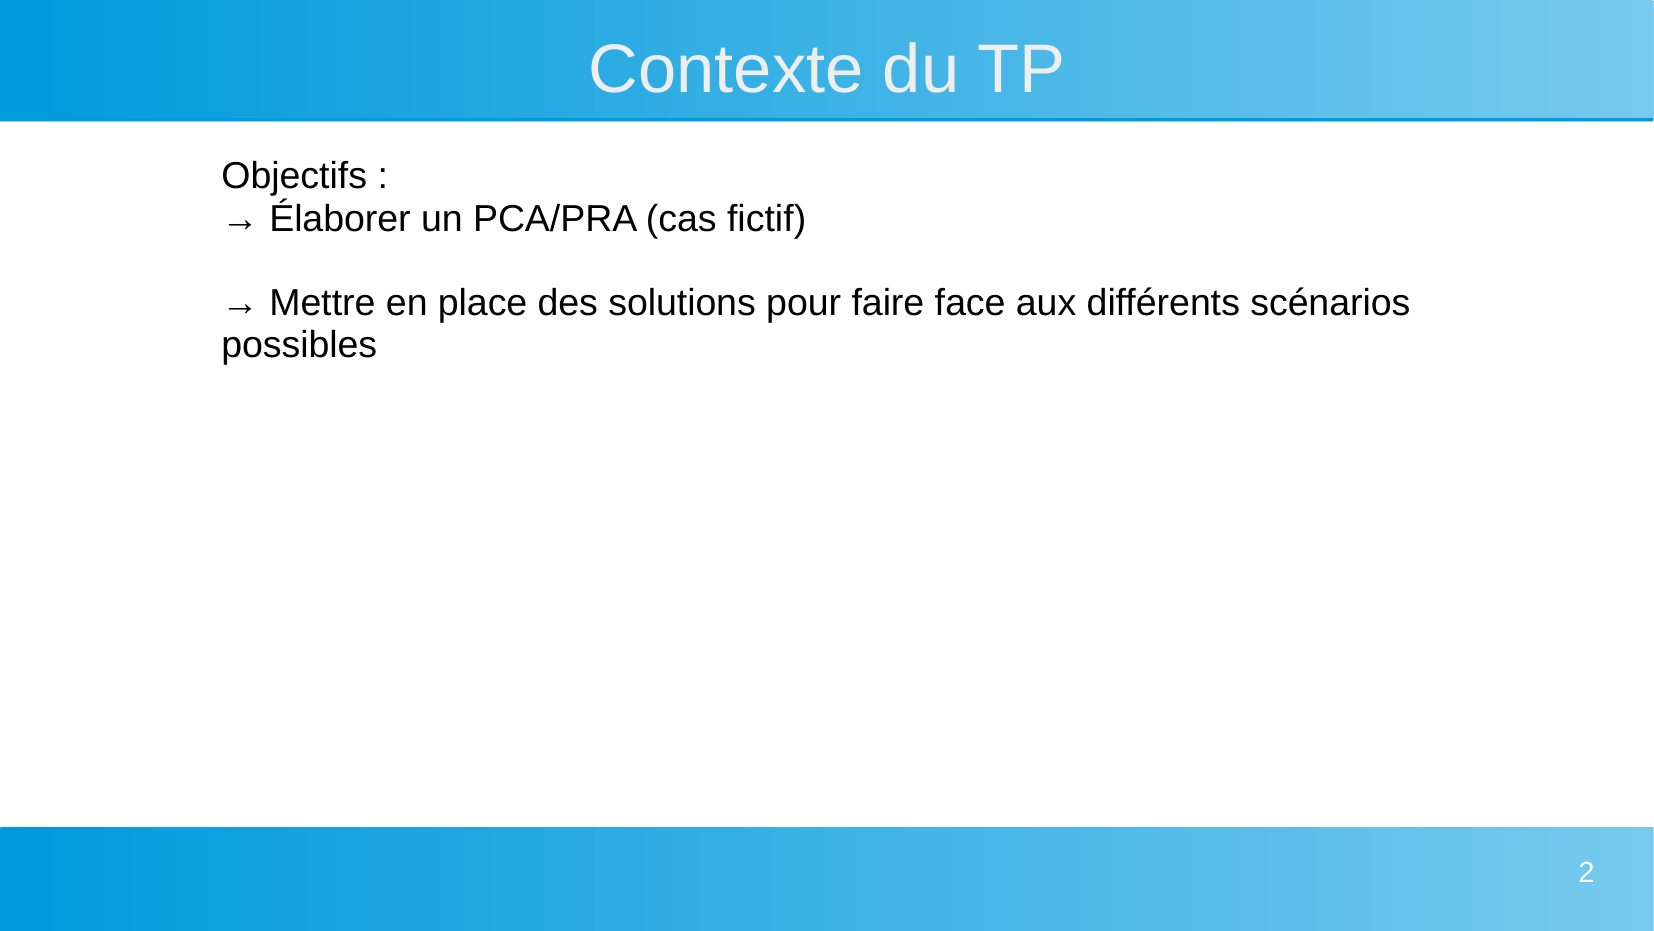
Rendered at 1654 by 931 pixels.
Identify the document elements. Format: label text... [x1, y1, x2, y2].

text_box Objectifs : → Élaborer un PCA/PRA (cas fictif) → Mettre en place des solutions pour faire face aux différents scénarios possibles [206, 147, 1565, 827]
title Contexte du TP [59, 29, 1595, 108]
